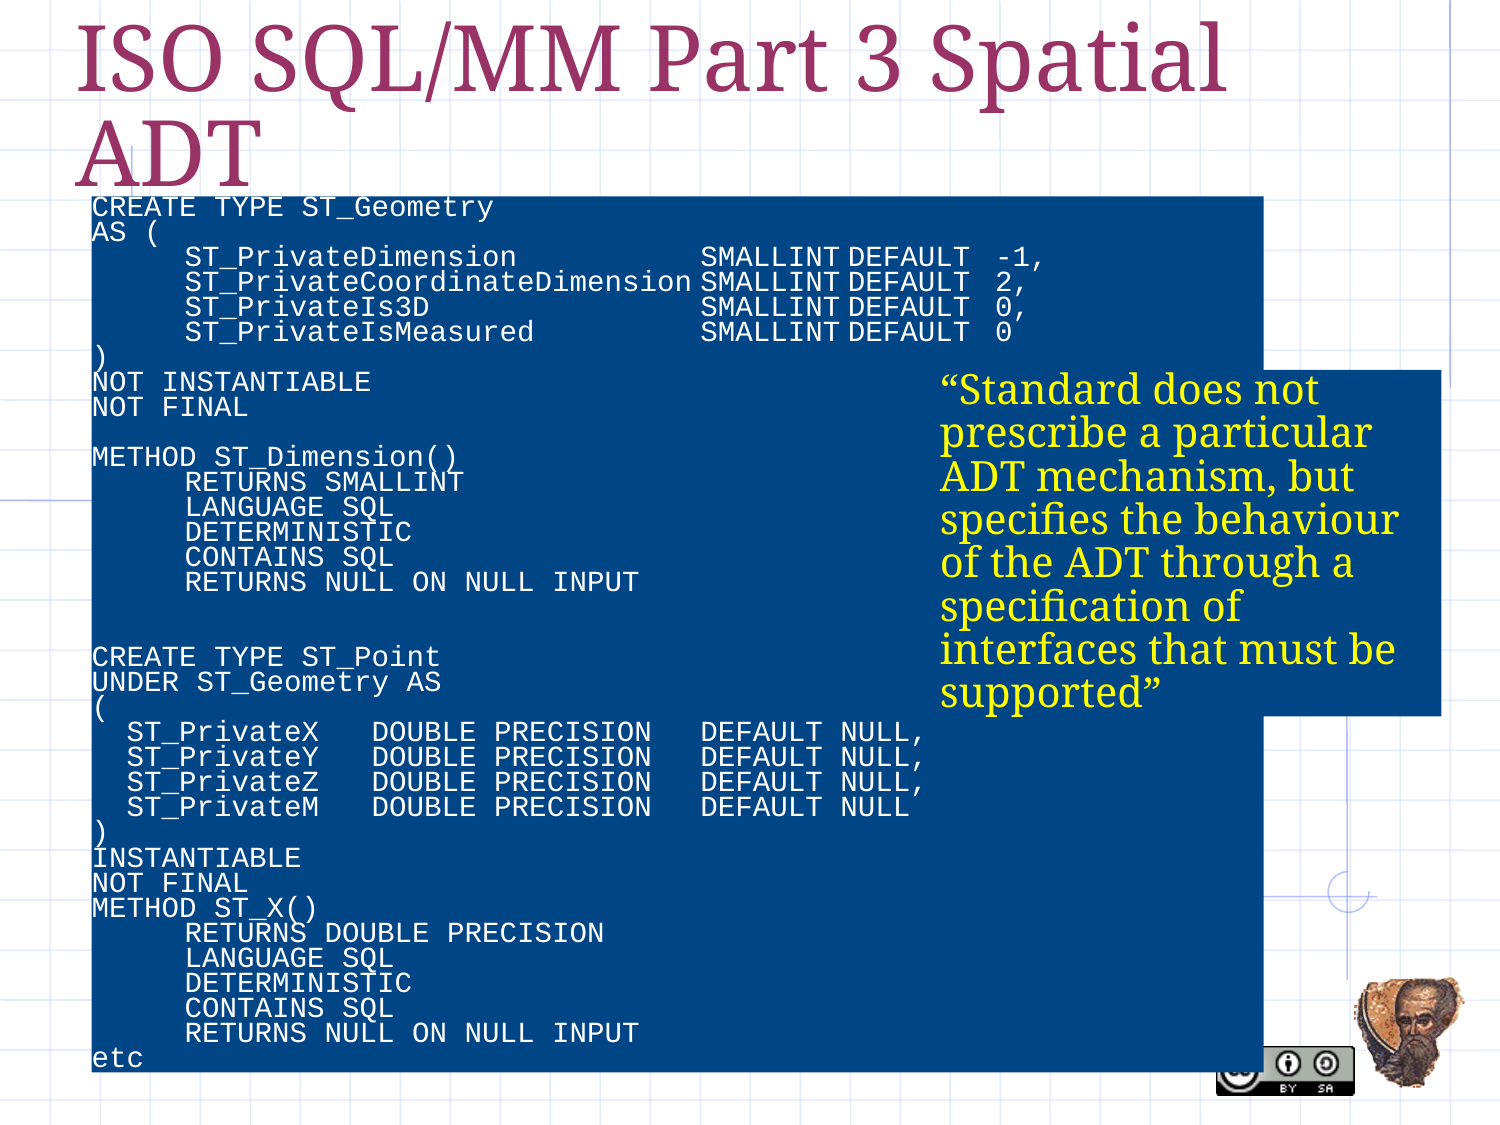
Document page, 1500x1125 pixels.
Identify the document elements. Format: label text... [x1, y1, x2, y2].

title ISO SQL/MM Part 3 Spatial ADT [74, 45, 1424, 177]
text_box “Standard does not prescribe a particular ADT mechanism, but specifies the behaviour of the ADT through a specification of interfaces that must be supported” [940, 369, 1442, 699]
picture [1216, 976, 1465, 1096]
list CREATE TYPE ST_Geometry AS ( ST_PrivateDimension SMALLINT DEFAULT -1, ST_PrivateCoordinateDimension SMALLINT DEFAULT 2, ST_PrivateIs3D SMALLINT DEFAULT 0, ST_PrivateIsMeasured SMALLINT DEFAULT 0 ) NOT INSTANTIABLE NOT FINAL METHOD ST_Dimension() RETURNS SMALLINT LANGUAGE SQL DETERMINISTIC CONTAINS SQL RETURNS NULL ON NULL INPUT CREATE TYPE ST_Point UNDER ST_Geometry AS ( ST_PrivateX DOUBLE PRECISION DEFAULT NULL, ST_PrivateY DOUBLE PRECISION DEFAULT NULL, ST_PrivateZ DOUBLE PRECISION DEFAULT NULL, ST_PrivateM DOUBLE PRECISION DEFAULT NULL ) INSTANTIABLE NOT FINAL METHOD ST_X() RETURNS DOUBLE PRECISION LANGUAGE SQL DETERMINISTIC CONTAINS SQL RETURNS NULL ON NULL INPUT etc [91, 196, 1264, 1036]
